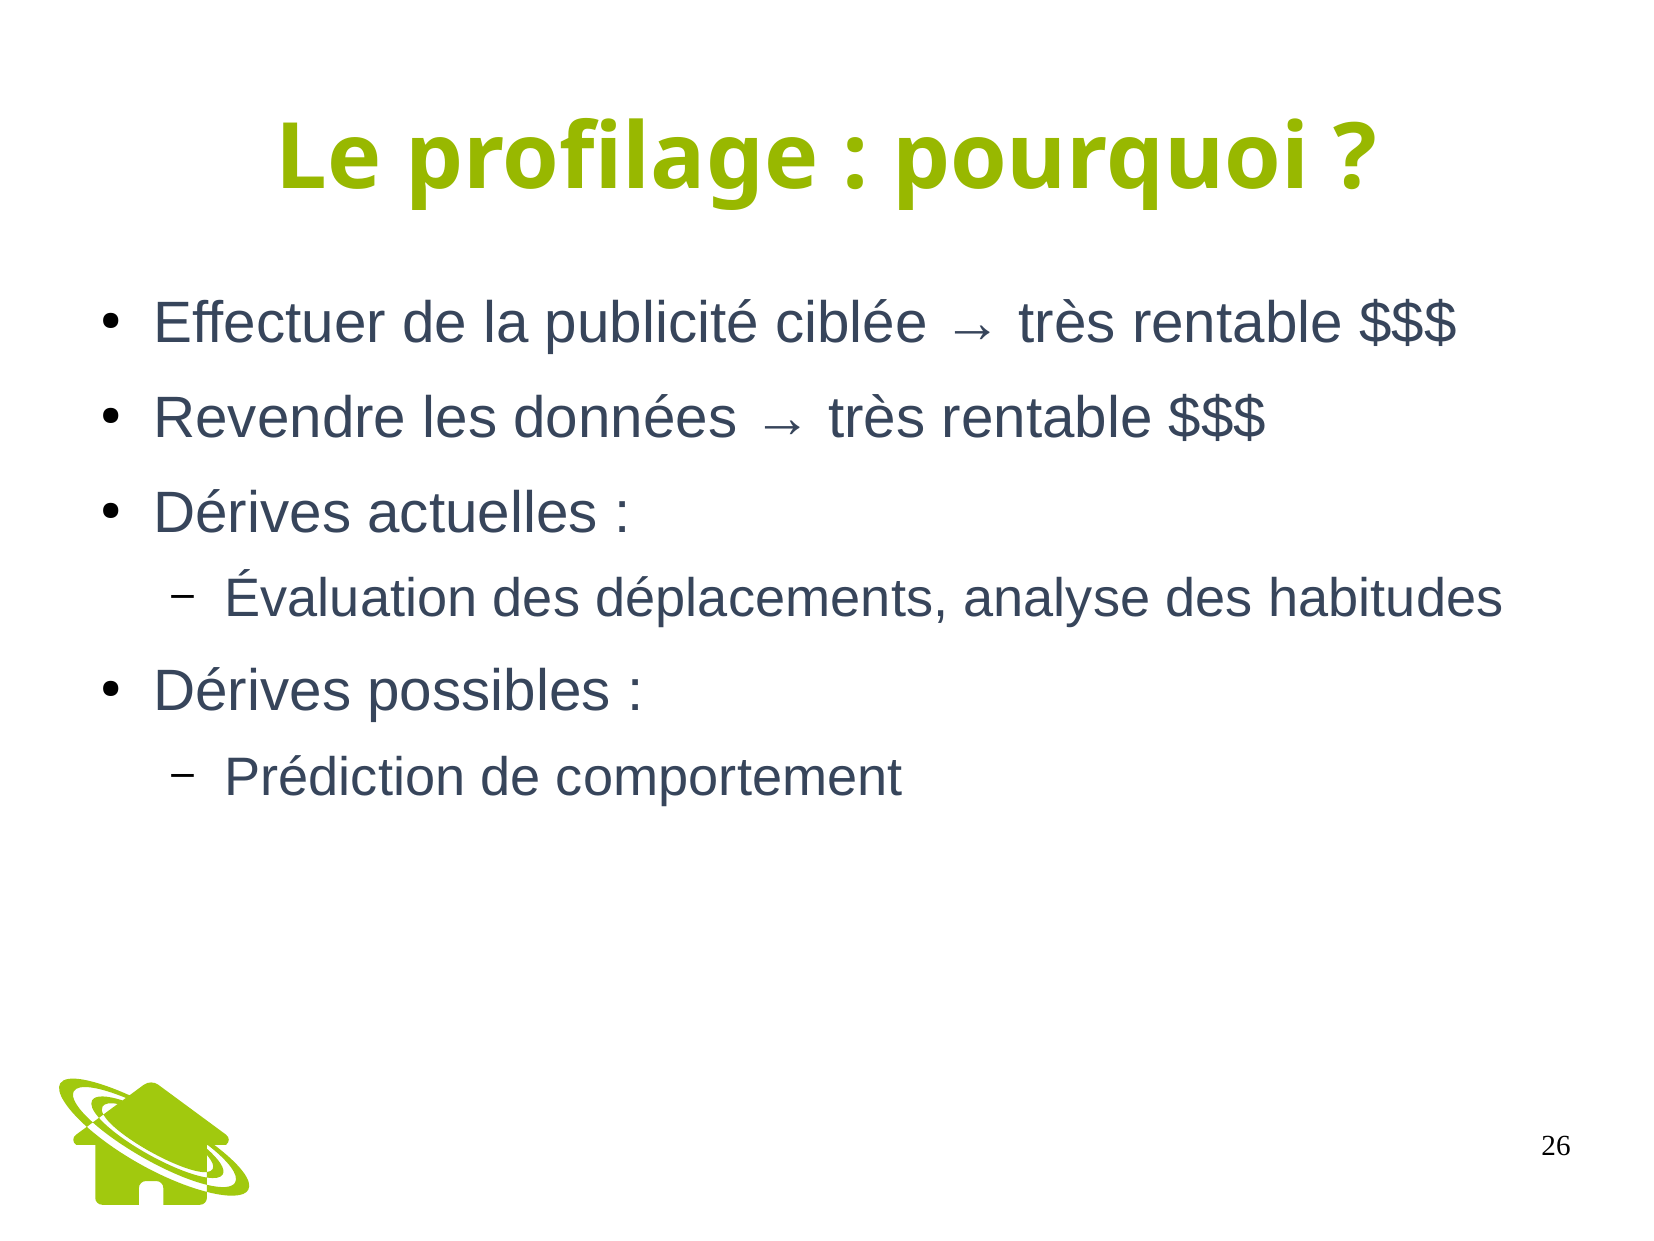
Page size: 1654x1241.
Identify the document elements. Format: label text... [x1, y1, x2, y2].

title Le profilage : pourquoi ? [82, 49, 1571, 257]
list Effectuer de la publicité ciblée → très rentable $$$ Revendre les données → très rentable $$$ Dérives actuelles : Évaluation des déplacements, analyse des habitudes Dérives possibles : Prédiction de comportement [82, 290, 1571, 1010]
